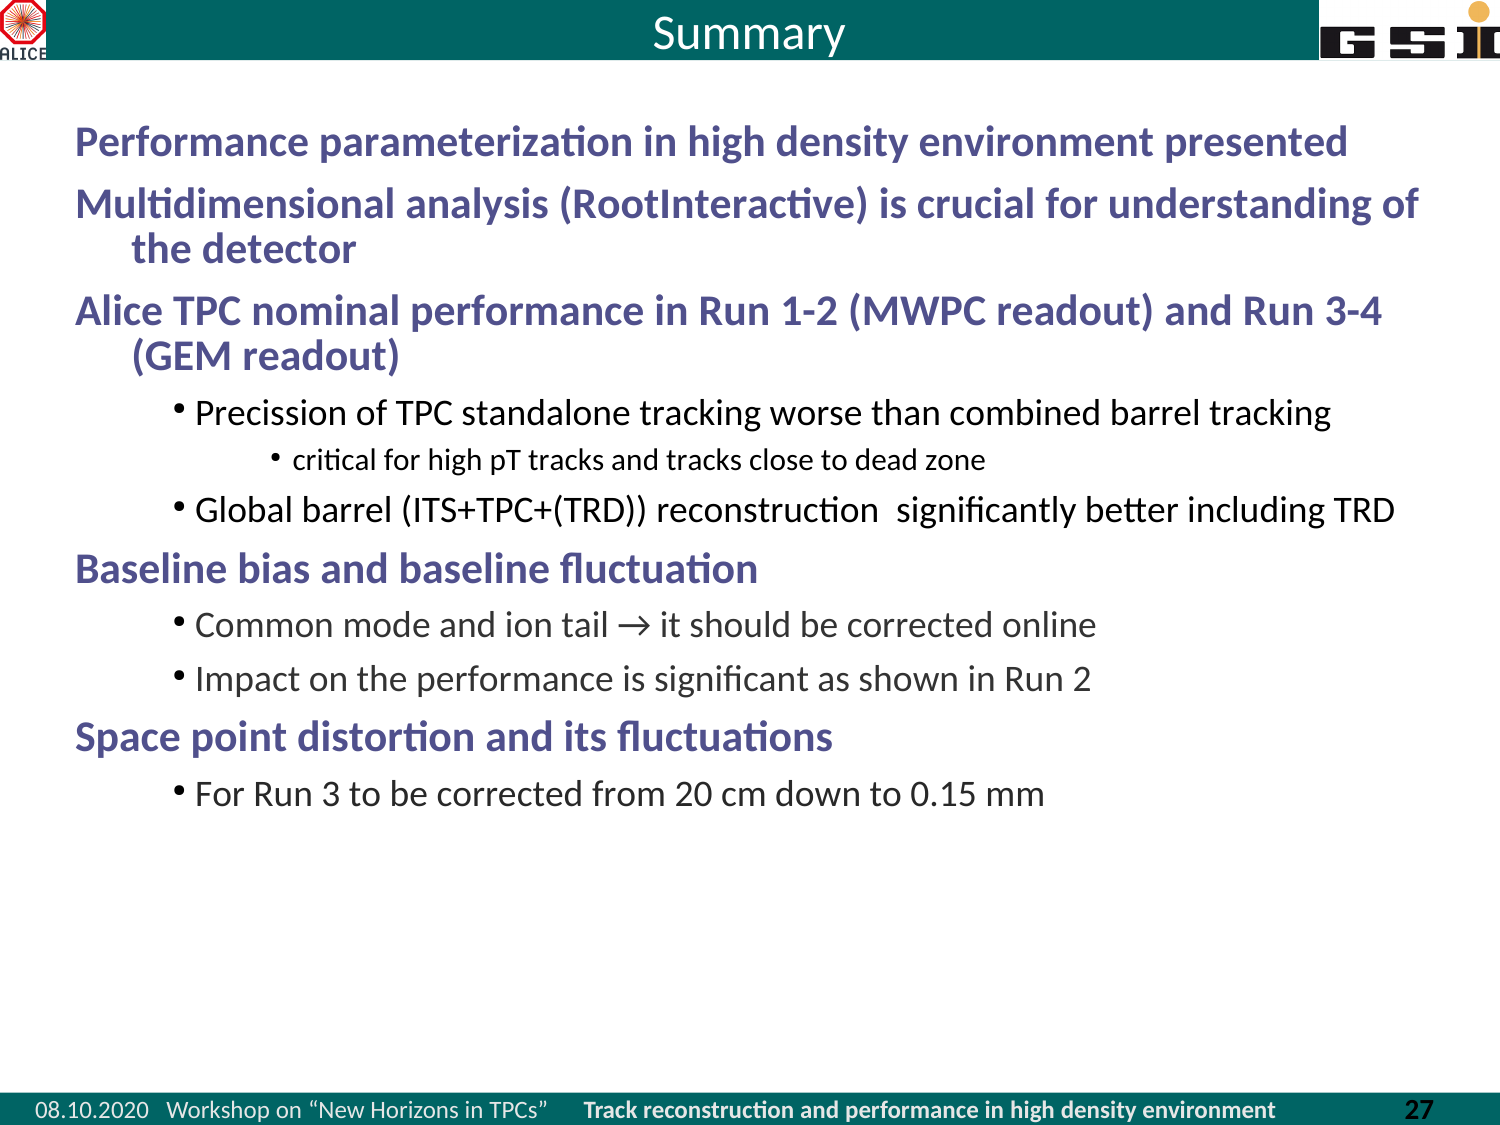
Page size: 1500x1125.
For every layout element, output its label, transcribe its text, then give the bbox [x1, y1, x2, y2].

title Summary [75, 0, 1424, 68]
list Performance parameterization in high density environment presented Multidimensional analysis (RootInteractive) is crucial for understanding of the detector Alice TPC nominal performance in Run 1-2 (MWPC readout) and Run 3-4 (GEM readout) Precission of TPC standalone tracking worse than combined barrel tracking critical for high pT tracks and tracks close to dead zone Global barrel (ITS+TPC+(TRD)) reconstruction significantly better including TRD Baseline bias and baseline fluctuation Common mode and ion tail → it should be corrected online Impact on the performance is significant as shown in Run 2 Space point distortion and its fluctuations For Run 3 to be corrected from 20 cm down to 0.15 mm [75, 112, 1426, 1013]
picture [0, 0, 46, 60]
picture [1424, 0, 1500, 60]
